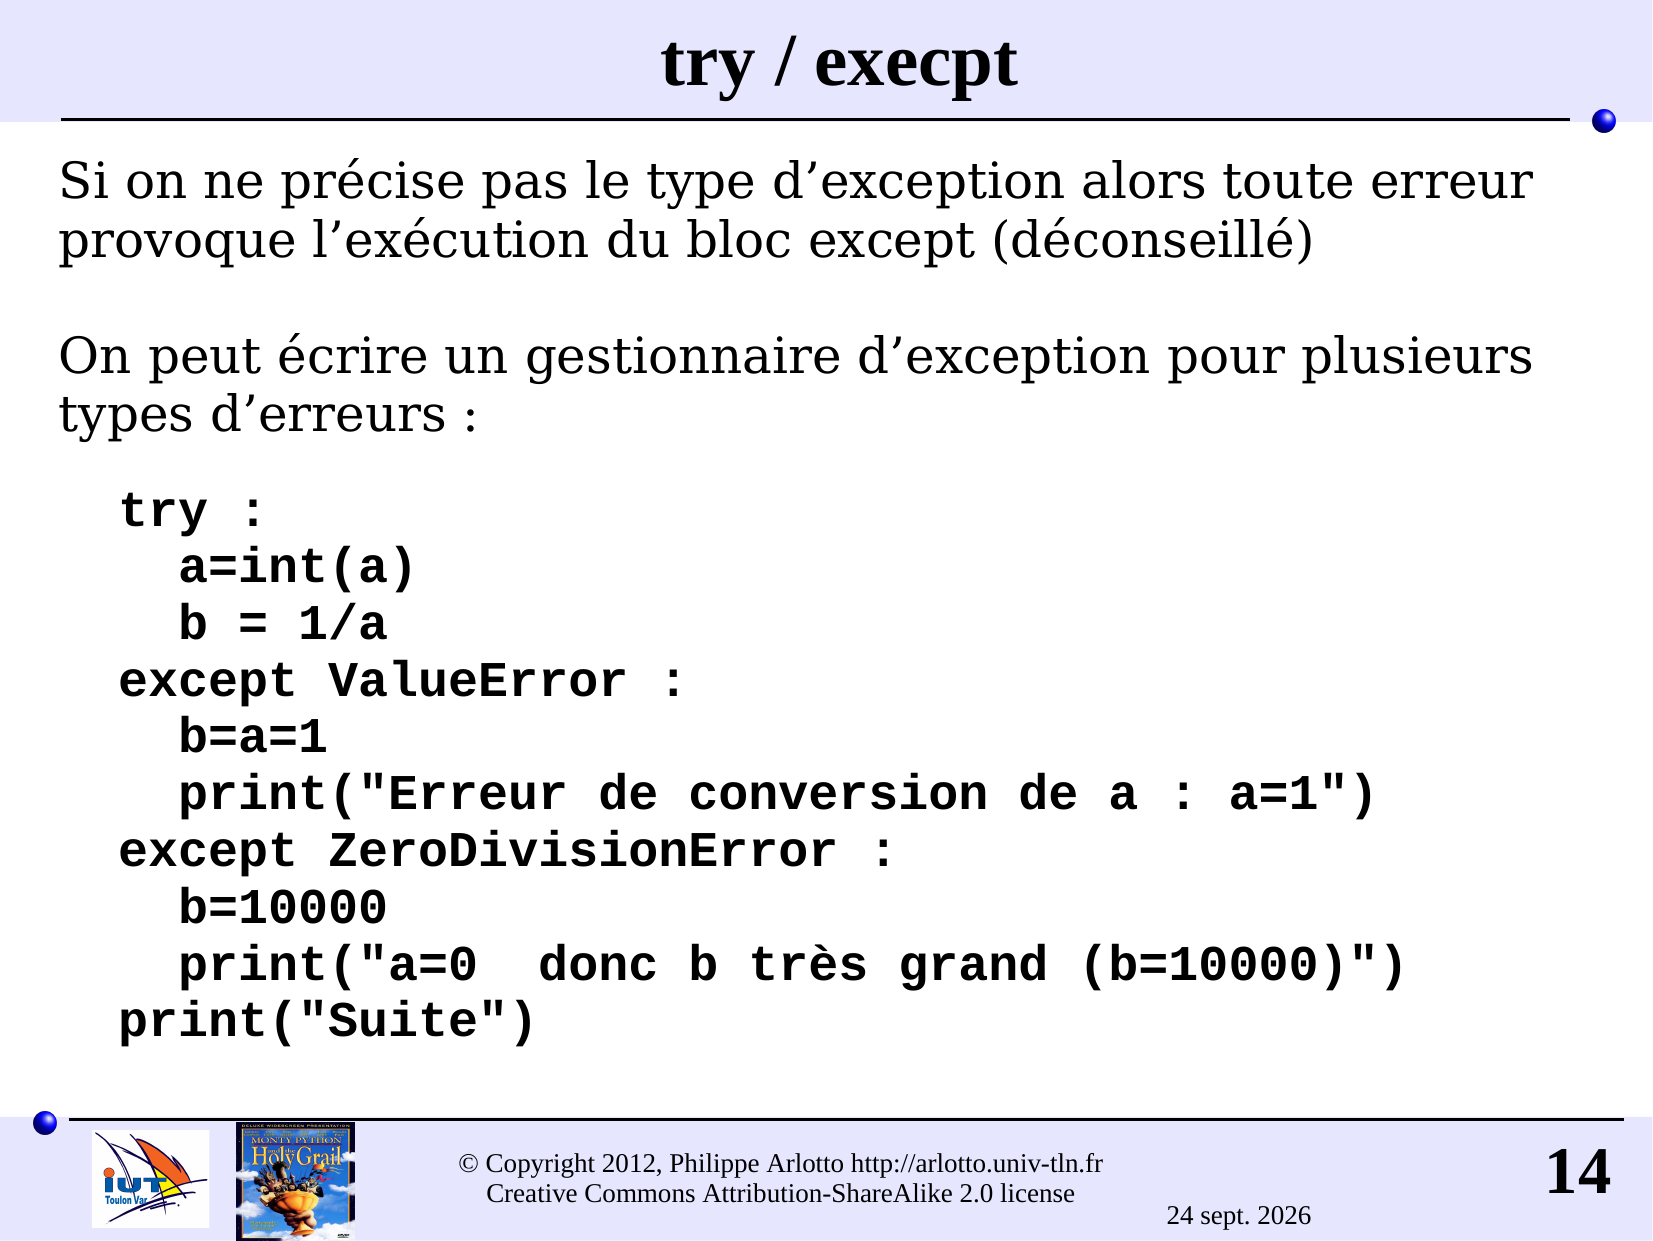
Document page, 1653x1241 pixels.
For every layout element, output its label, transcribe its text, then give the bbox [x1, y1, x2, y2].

title try / execpt [95, 14, 1585, 107]
picture [236, 1122, 355, 1241]
text_box try : a=int(a) b = 1/a except ValueError : b=a=1 print("Erreur de conversion de a : a=1") except ZeroDivisionError : b=10000 print("a=0 donc b très grand (b=10000)") print("Suite") [118, 484, 1418, 1052]
text_box Si on ne précise pas le type d’exception alors toute erreur provoque l’exécution du bloc except (déconseillé) On peut écrire un gestionnaire d’exception pour plusieurs types d’erreurs : [59, 152, 1565, 502]
